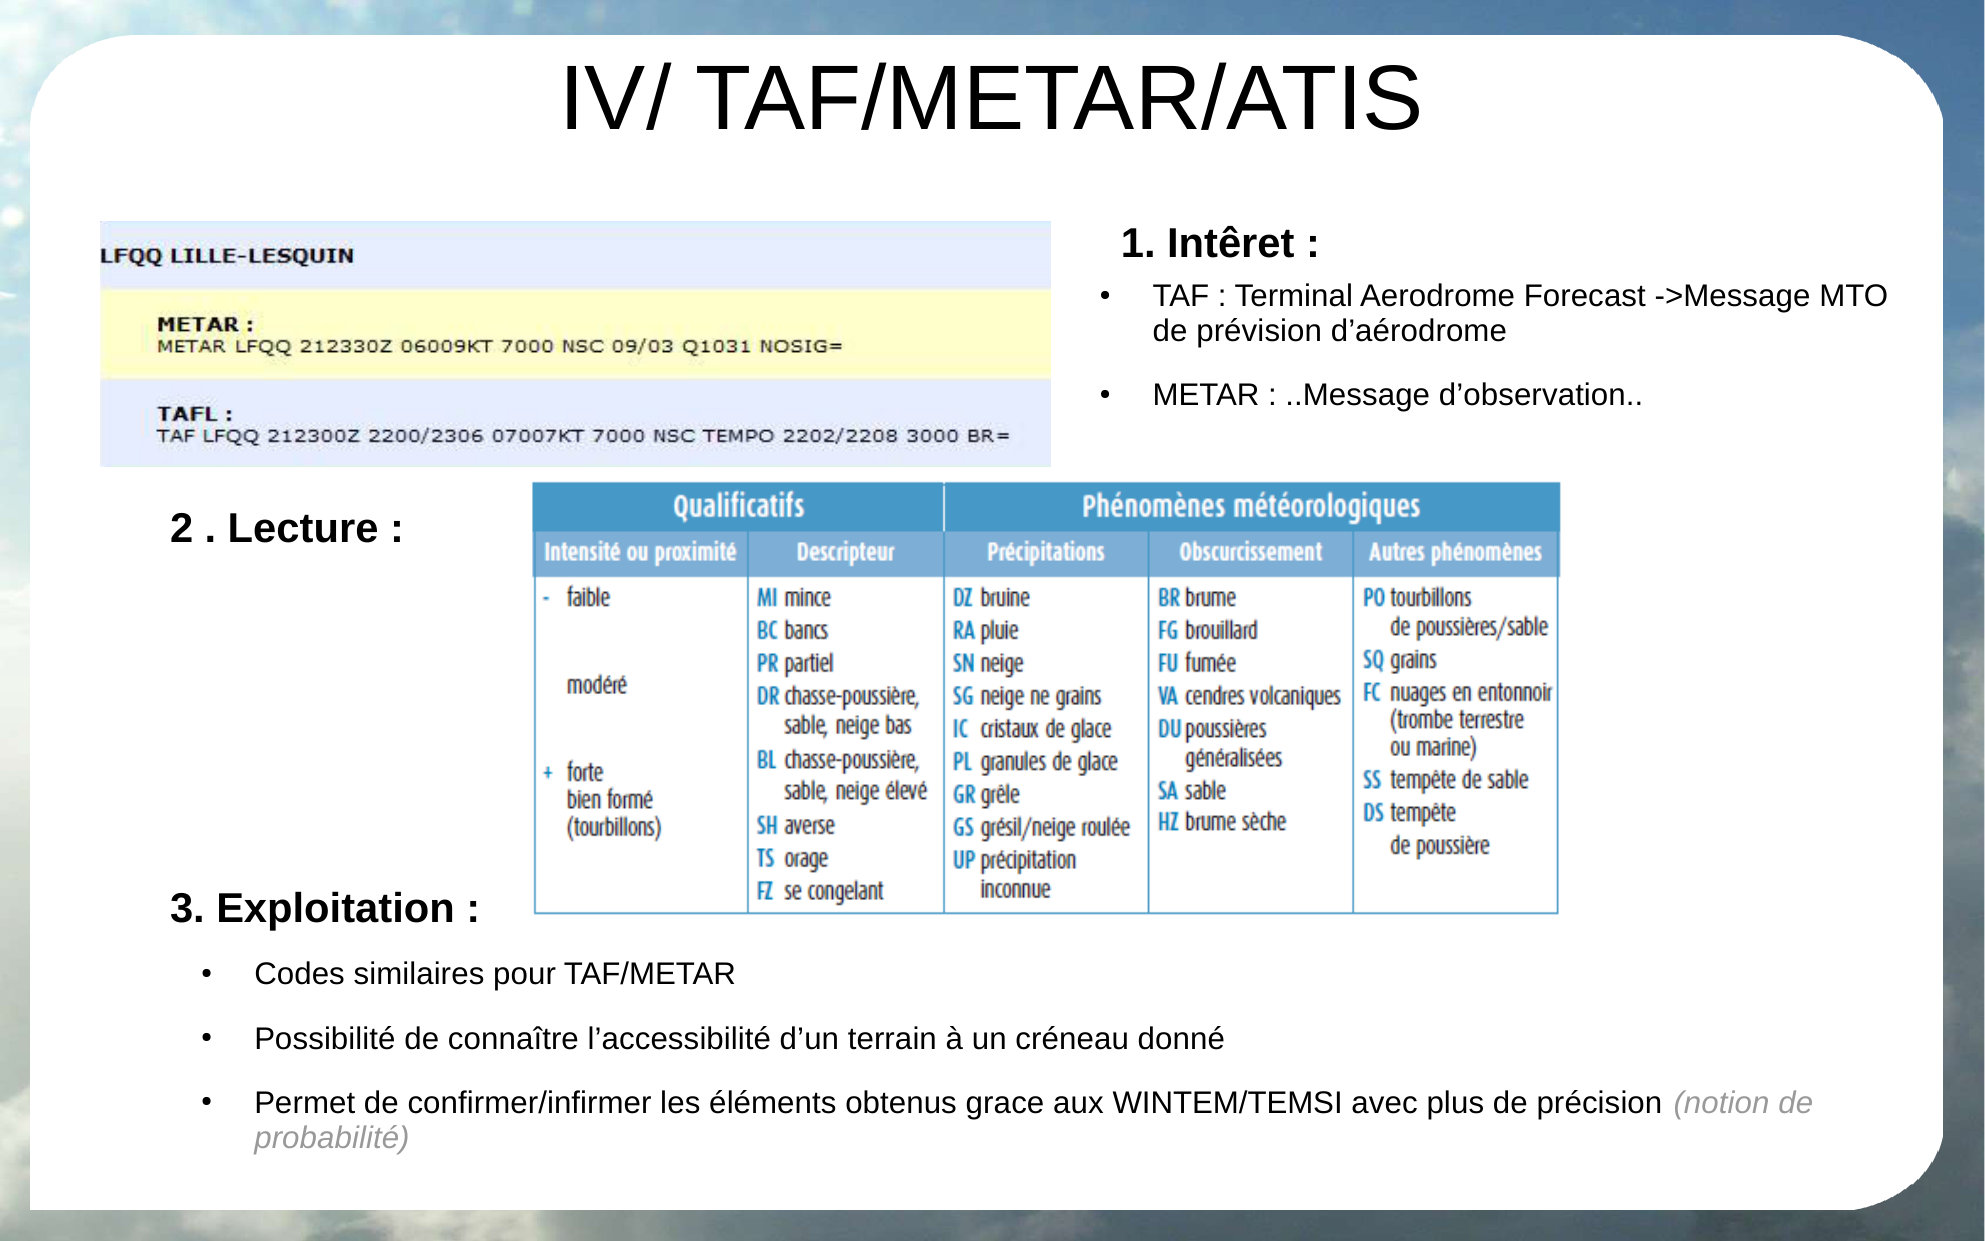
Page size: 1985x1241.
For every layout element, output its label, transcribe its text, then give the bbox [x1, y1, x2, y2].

list TAF : Terminal Aerodrome Forecast ->Message MTO de prévision d’aérodrome METAR : ..Message d’observation.. [1081, 278, 1931, 481]
title IV/ TAF/METAR/ATIS [99, 46, 1885, 149]
list 1. Intêret : [1050, 220, 1391, 289]
list Codes similaires pour TAF/METAR Possibilité de connaître l’accessibilité d’un terrain à un créneau donné Permet de confirmer/infirmer les éléments obtenus grace aux WINTEM/TEMSI avec plus de précision (notion de probabilité) [183, 956, 1822, 1159]
list 2 . Lecture : 3. Exploitation : [99, 505, 1846, 1106]
picture [0, 0, 1985, 1241]
